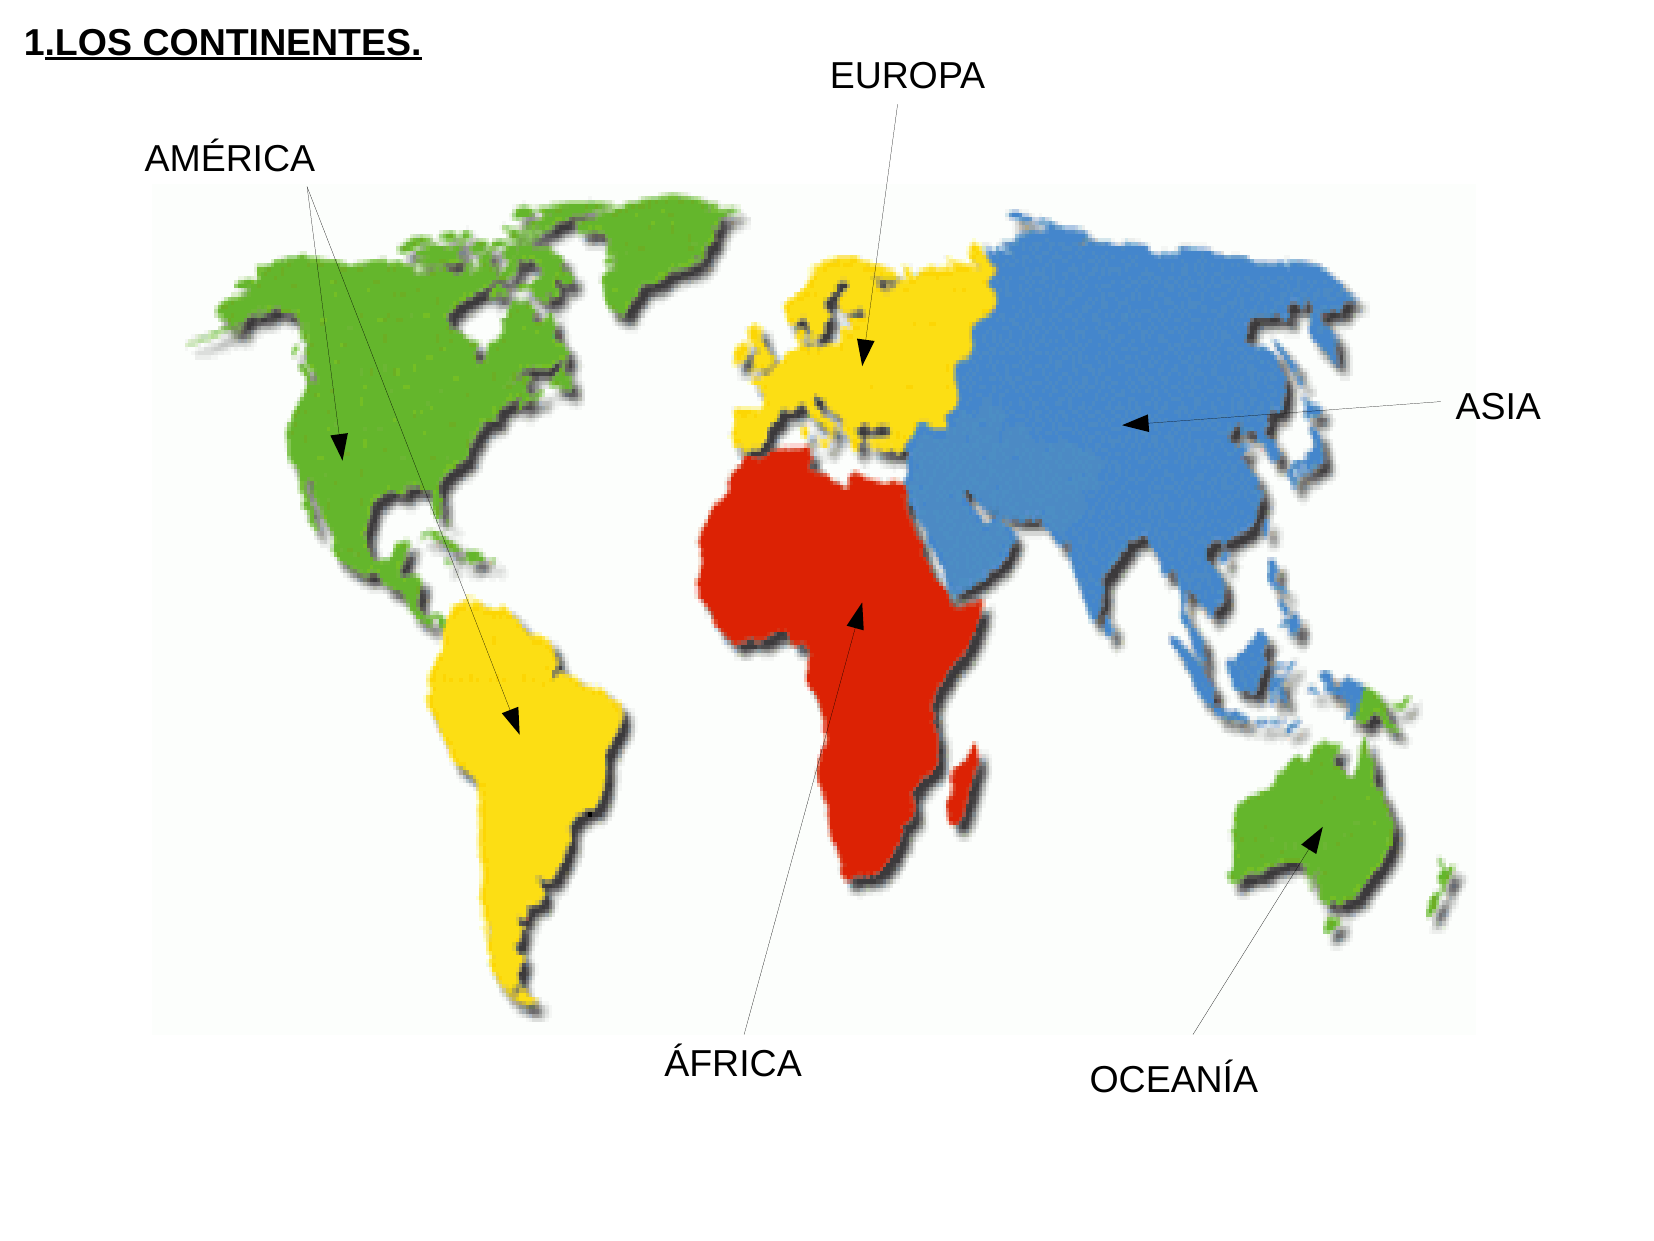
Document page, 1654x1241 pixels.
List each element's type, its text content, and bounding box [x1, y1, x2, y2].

text_box AMÉRICA [129, 129, 331, 187]
text_box ASIA [1440, 377, 1557, 435]
text_box EUROPA [814, 47, 1001, 105]
text_box 1.LOS CONTINENTES. [9, 14, 438, 71]
text_box OCEANÍA [1074, 1051, 1274, 1108]
text_box ÁFRICA [649, 1034, 817, 1092]
picture [152, 184, 1476, 1035]
